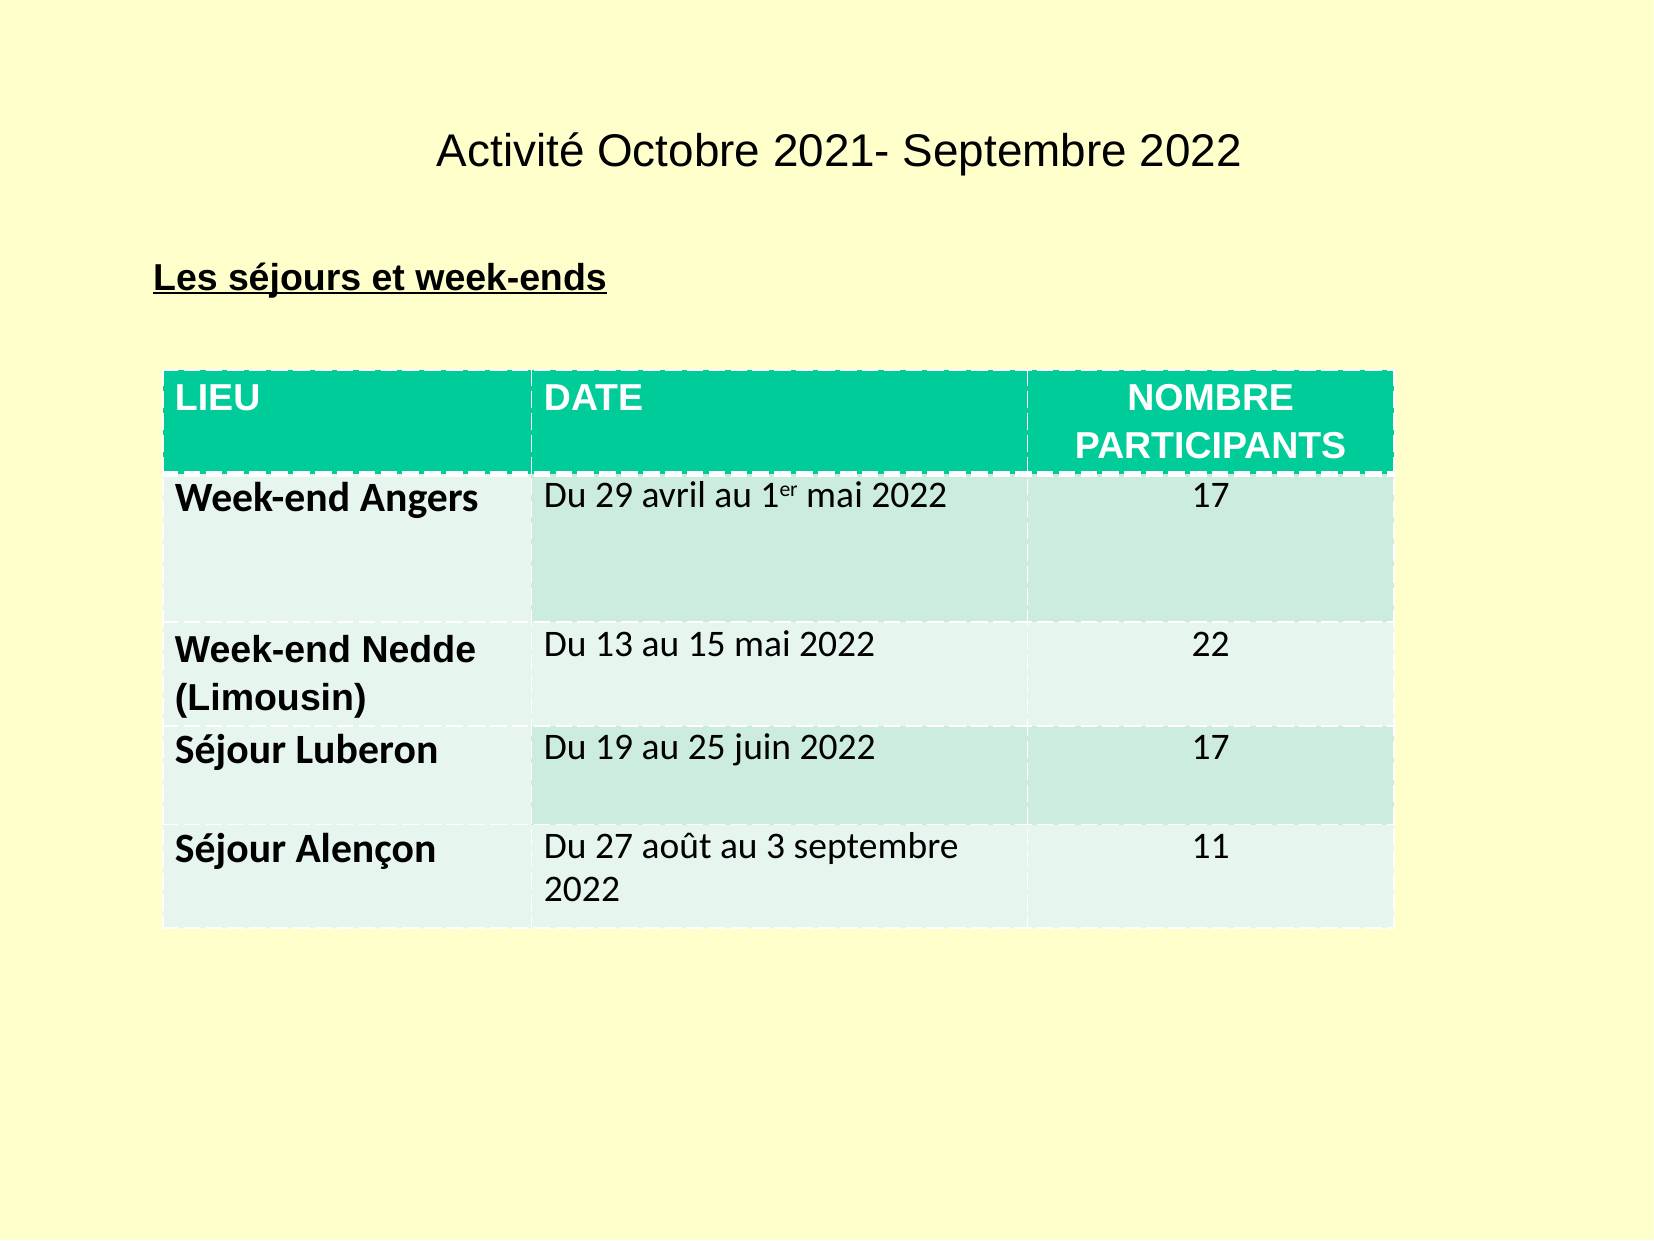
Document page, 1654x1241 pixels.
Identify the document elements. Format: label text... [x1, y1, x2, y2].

table_cell Séjour Alençon [163, 825, 531, 928]
table_header LIEU [163, 370, 531, 474]
text_box Les séjours et week-ends [136, 203, 1517, 349]
table_header NOMBRE PARTICIPANTS [1028, 370, 1394, 474]
table_cell 11 [1028, 825, 1394, 928]
table_cell Du 19 au 25 juin 2022 [531, 726, 1028, 825]
table_cell Week-end Angers [163, 474, 531, 622]
table_cell Du 27 août au 3 septembre 2022 [531, 825, 1028, 928]
table_cell Du 13 au 15 mai 2022 [531, 622, 1028, 726]
table_cell Du 29 avril au 1er mai 2022 [531, 474, 1028, 622]
title Activité Octobre 2021- Septembre 2022 [136, 86, 1543, 217]
table_cell Week-end Nedde (Limousin) [163, 622, 531, 726]
table_cell 17 [1028, 474, 1394, 622]
table_header DATE [531, 370, 1028, 474]
table_cell Séjour Luberon [163, 726, 531, 825]
table_cell 17 [1028, 726, 1394, 825]
table_cell 22 [1028, 622, 1394, 726]
